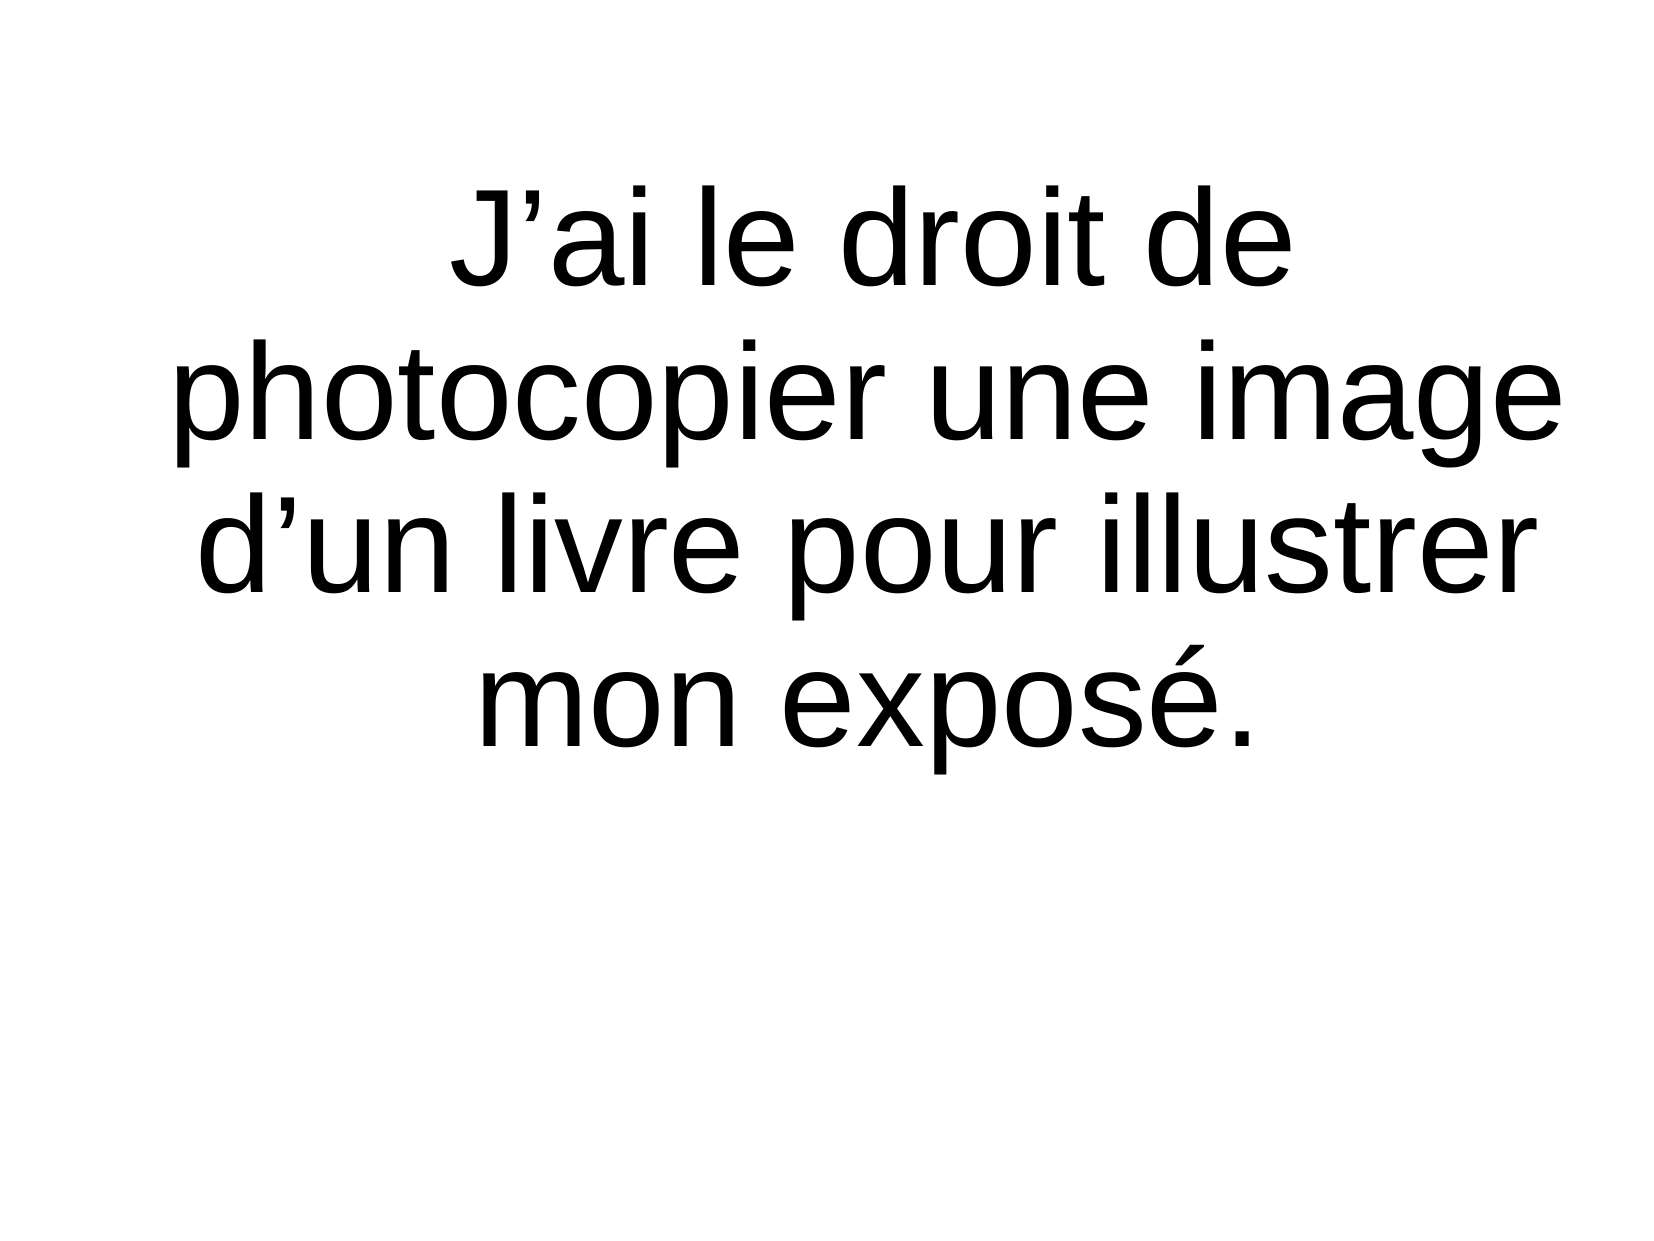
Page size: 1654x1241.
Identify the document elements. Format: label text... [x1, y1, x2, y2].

text_box J’ai le droit de photocopier une image d’un livre pour illustrer mon exposé. [153, 153, 1583, 1087]
